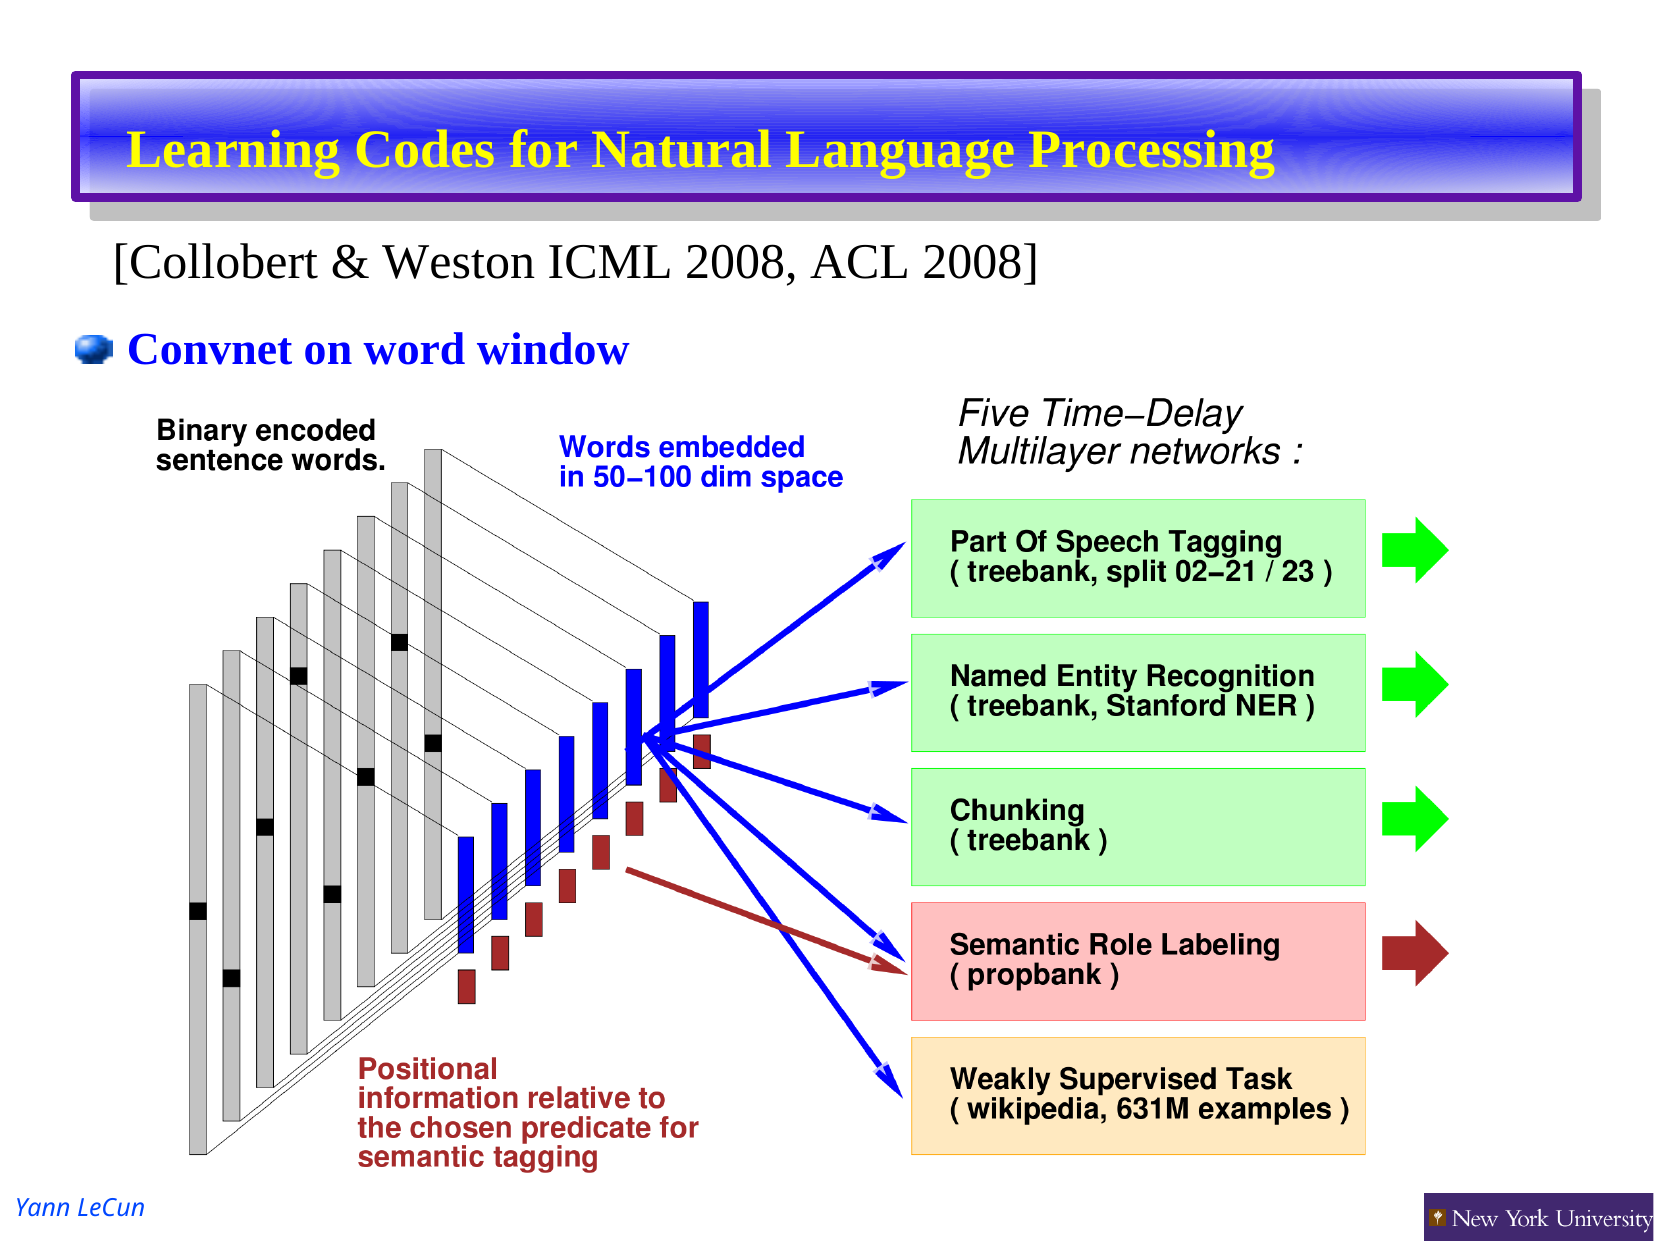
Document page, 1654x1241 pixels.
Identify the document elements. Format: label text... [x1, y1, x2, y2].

list Convnet on word window [75, 324, 1597, 1145]
picture [150, 387, 1455, 1183]
title Learning Codes for Natural Language Processing [75, 75, 1578, 198]
picture [1424, 1193, 1654, 1241]
text_box [Collobert & Weston ICML 2008, ACL 2008] [112, 234, 1040, 295]
